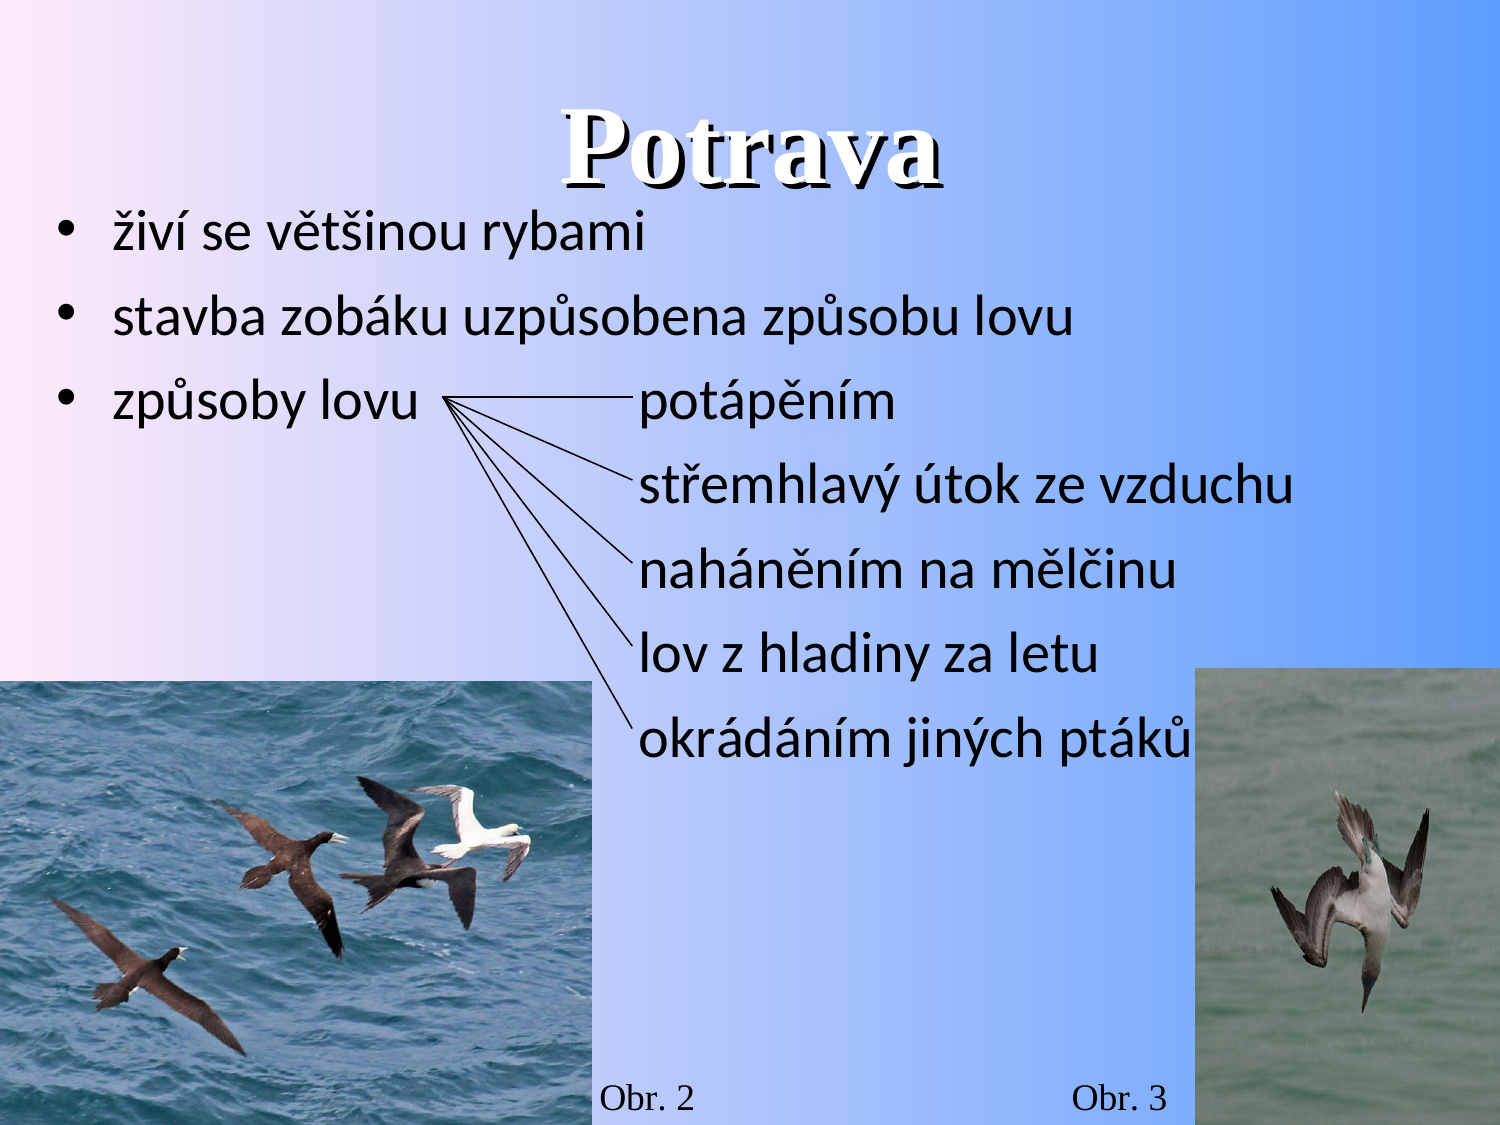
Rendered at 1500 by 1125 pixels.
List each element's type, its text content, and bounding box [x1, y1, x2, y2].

list živí se většinou rybami stavba zobáku uzpůsobena způsobu lovu způsoby lovu potápěním střemhlavý útok ze vzduchu naháněním na mělčinu lov z hladiny za letu okrádáním jiných ptáků [41, 184, 1392, 928]
title Potrava [75, 45, 1426, 233]
text_box Obr. 2 [584, 1064, 727, 1125]
picture [0, 681, 592, 1125]
text_box Obr. 3 [1056, 1064, 1199, 1125]
picture [1195, 668, 1500, 1125]
